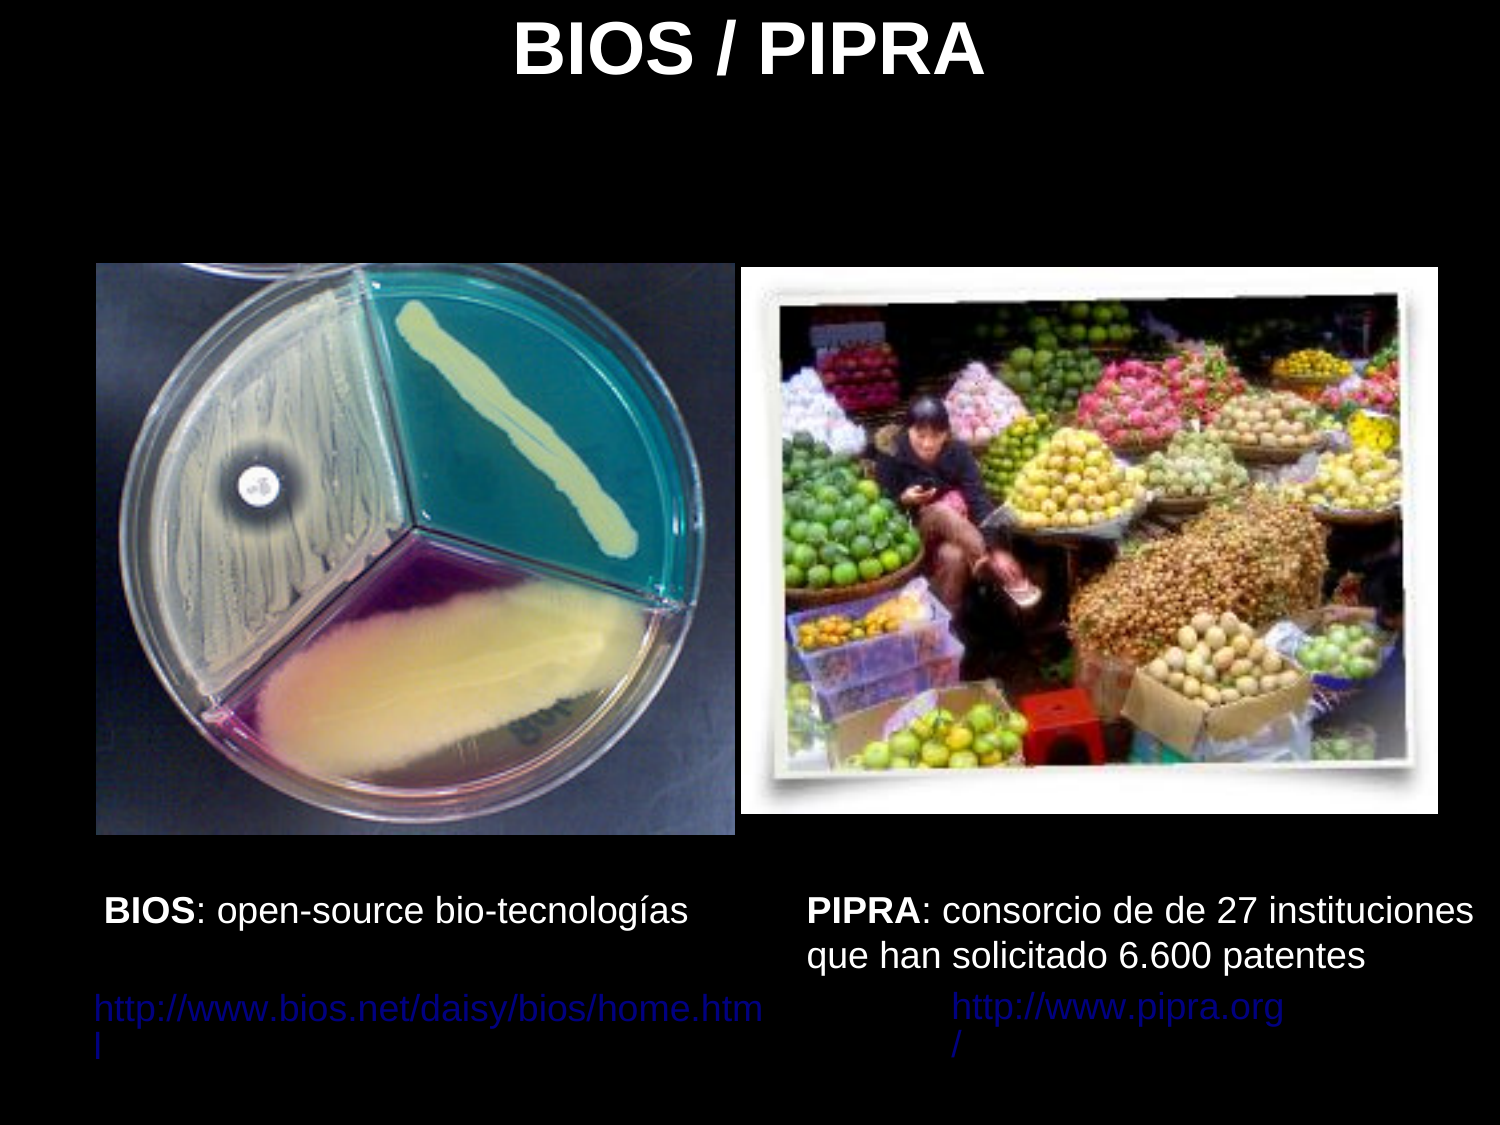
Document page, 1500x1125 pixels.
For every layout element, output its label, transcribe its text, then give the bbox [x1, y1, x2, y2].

text_box BIOS: open-source bio-tecnologías [89, 878, 704, 939]
text_box http://www.pipra.org/ [936, 975, 1308, 1035]
picture [741, 267, 1438, 814]
text_box PIPRA: consorcio de de 27 instituciones que han solicitado 6.600 patentes [791, 878, 1489, 984]
picture [96, 263, 735, 835]
text_box http://www.bios.net/daisy/bios/home.html [78, 976, 785, 1037]
title BIOS / PIPRA [75, 0, 1425, 101]
